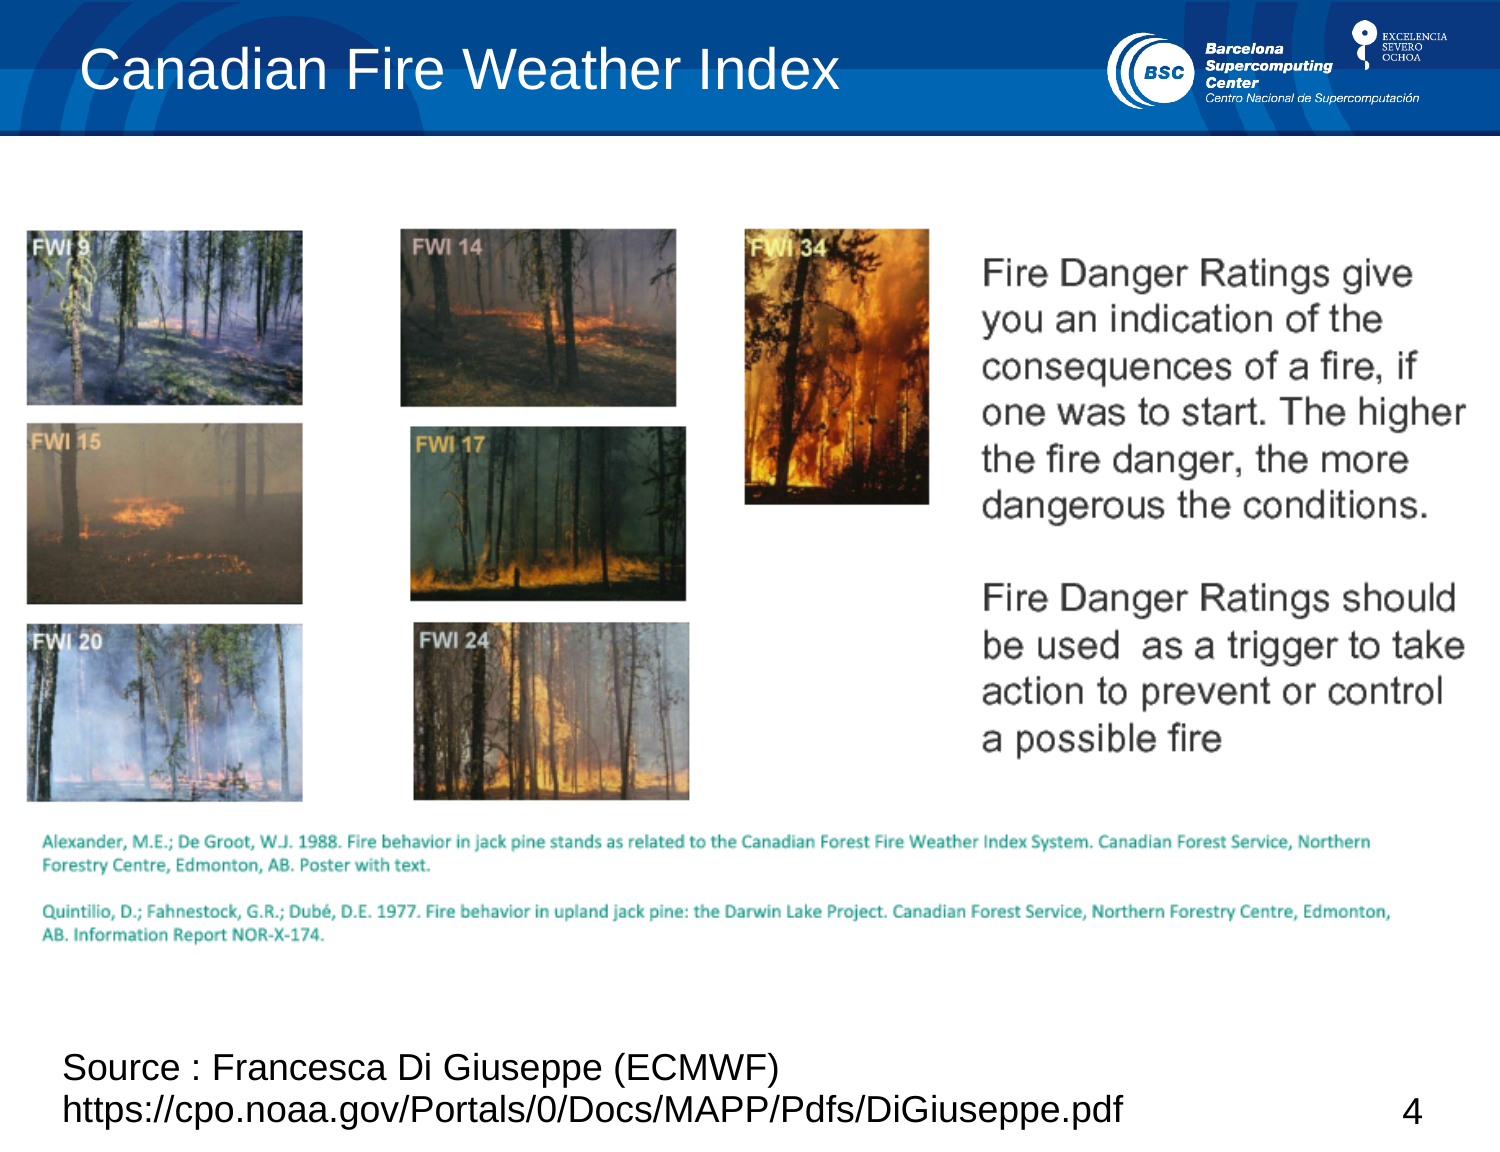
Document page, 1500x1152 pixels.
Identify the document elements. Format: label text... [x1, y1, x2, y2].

picture [0, 0, 1500, 136]
text_box Source : Francesca Di Giuseppe (ECMWF) https://cpo.noaa.gov/Portals/0/Docs/MAPP/Pdfs/DiGiuseppe.pdf [47, 1039, 1500, 1152]
picture [6, 208, 1500, 949]
title Canadian Fire Weather Index [65, 23, 1081, 139]
